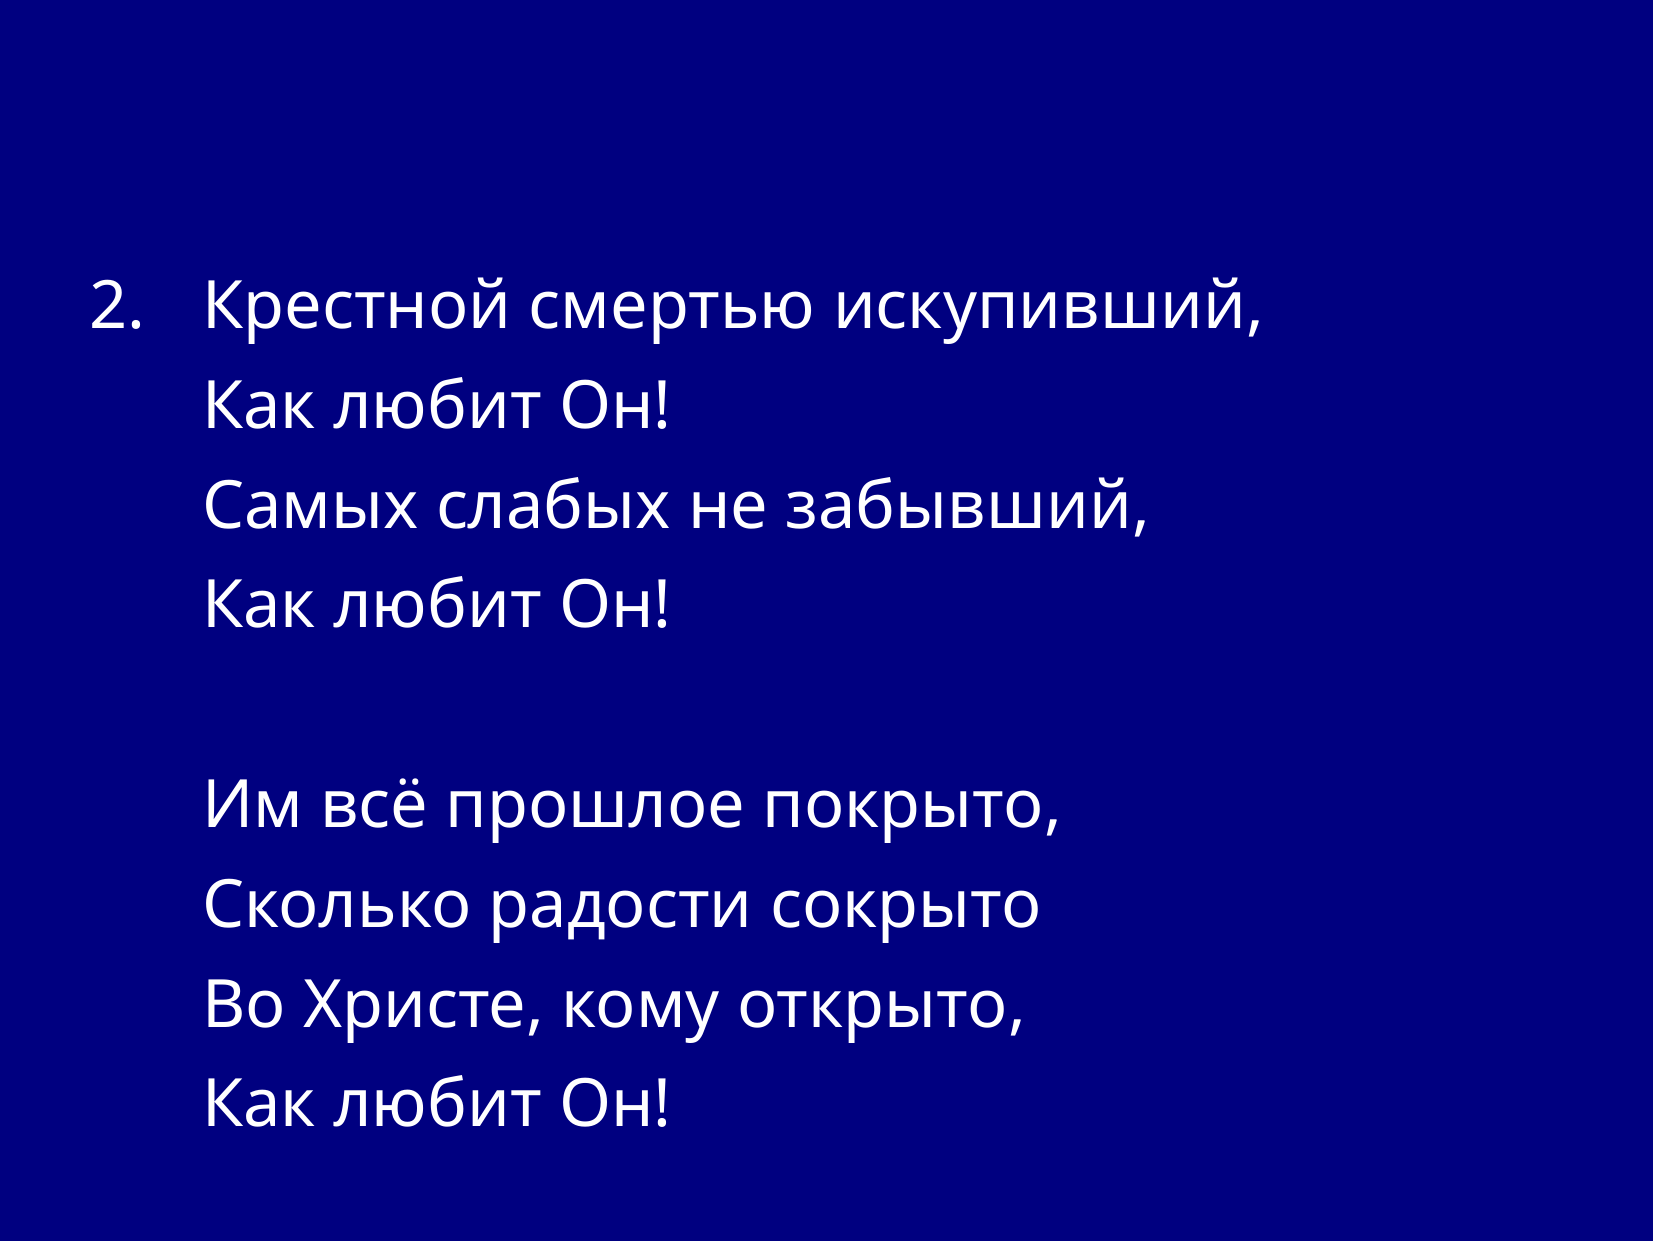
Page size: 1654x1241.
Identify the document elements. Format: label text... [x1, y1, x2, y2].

text_box 2. Крестной смертью искупивший, Как любит Он! Самых слабых не забывший, Как любит Он! Им всё прошлое покрыто, Сколько радости сокрыто Во Христе, кому открыто, Как любит Он! [75, 150, 1576, 1163]
